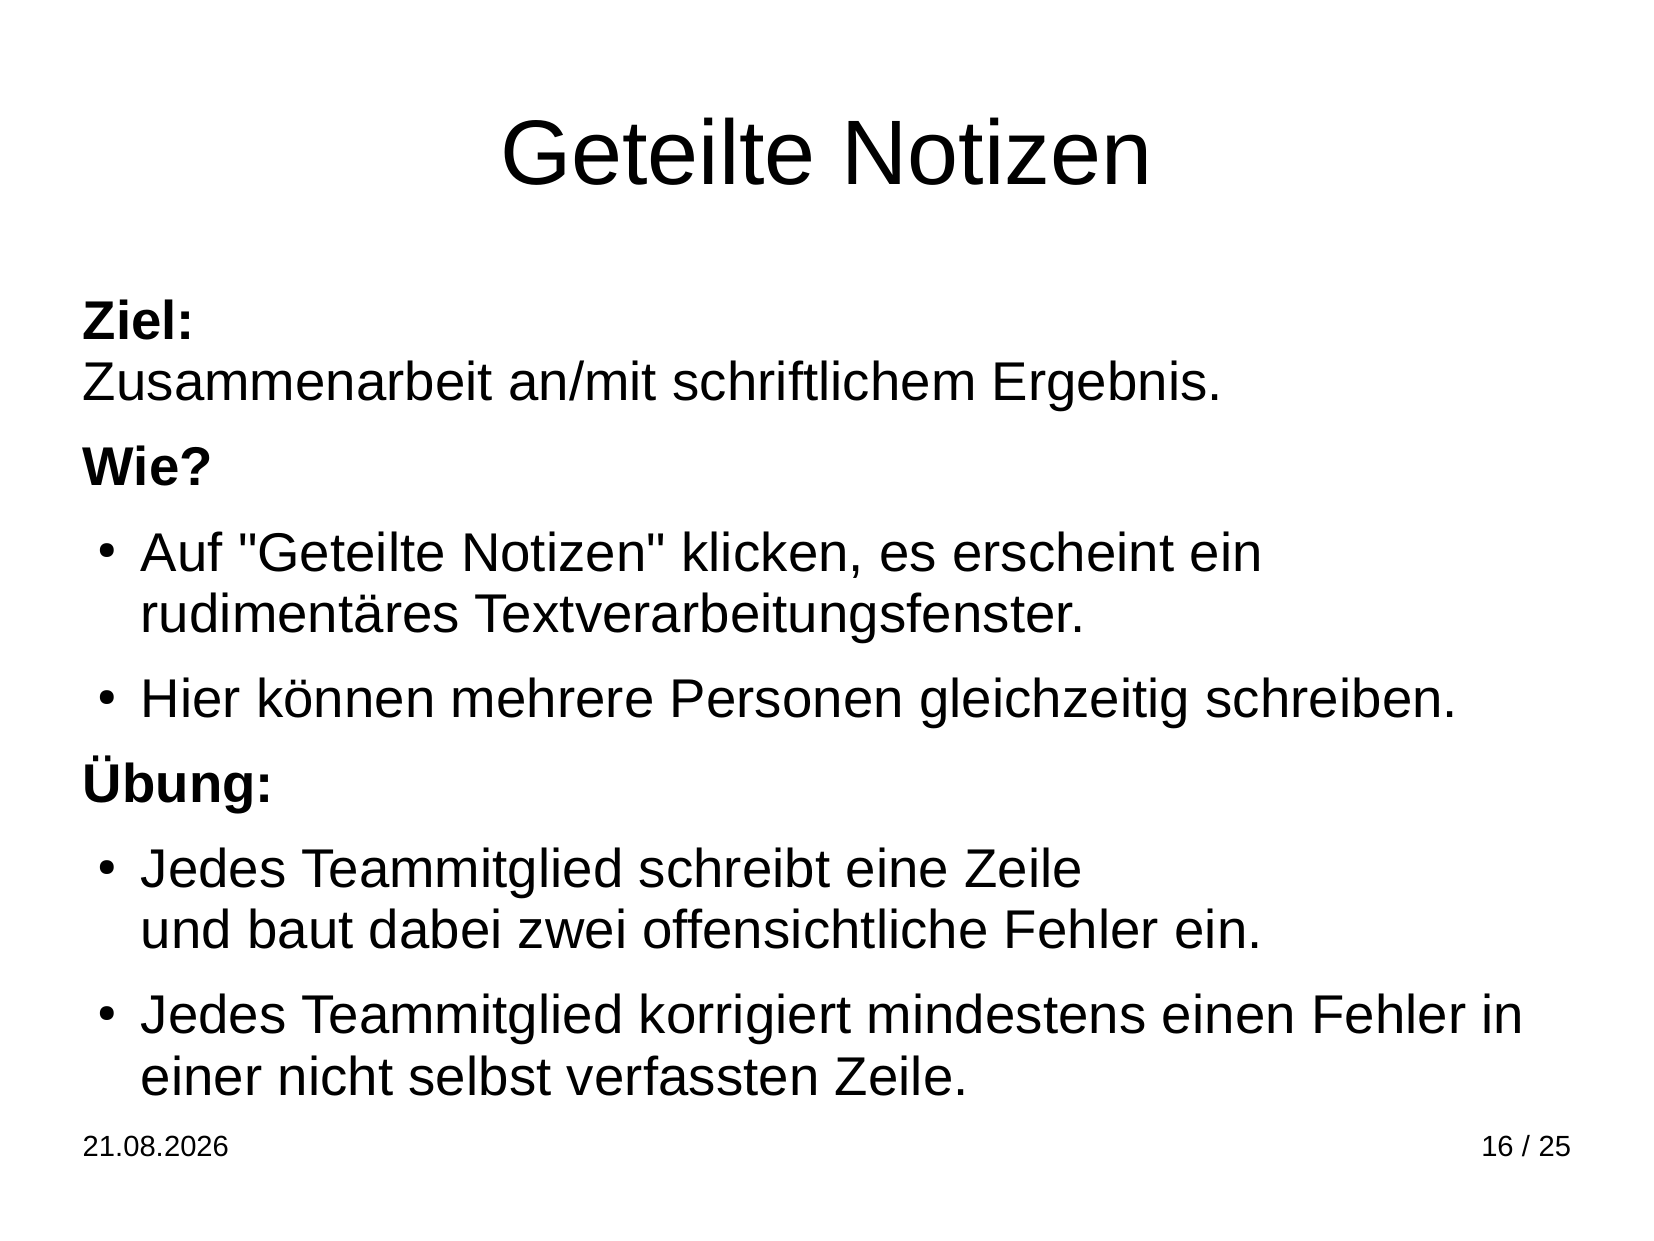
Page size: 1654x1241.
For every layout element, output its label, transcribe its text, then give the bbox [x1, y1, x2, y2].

list Ziel: Zusammenarbeit an/mit schriftlichem Ergebnis. Wie? Auf "Geteilte Notizen" klicken, es erscheint ein rudimentäres Textverarbeitungsfenster. Hier können mehrere Personen gleichzeitig schreiben. Übung: Jedes Teammitglied schreibt eine Zeile und baut dabei zwei offensichtliche Fehler ein. Jedes Teammitglied korrigiert mindestens einen Fehler in einer nicht selbst verfassten Zeile. [82, 290, 1571, 1111]
title Geteilte Notizen [82, 49, 1571, 257]
